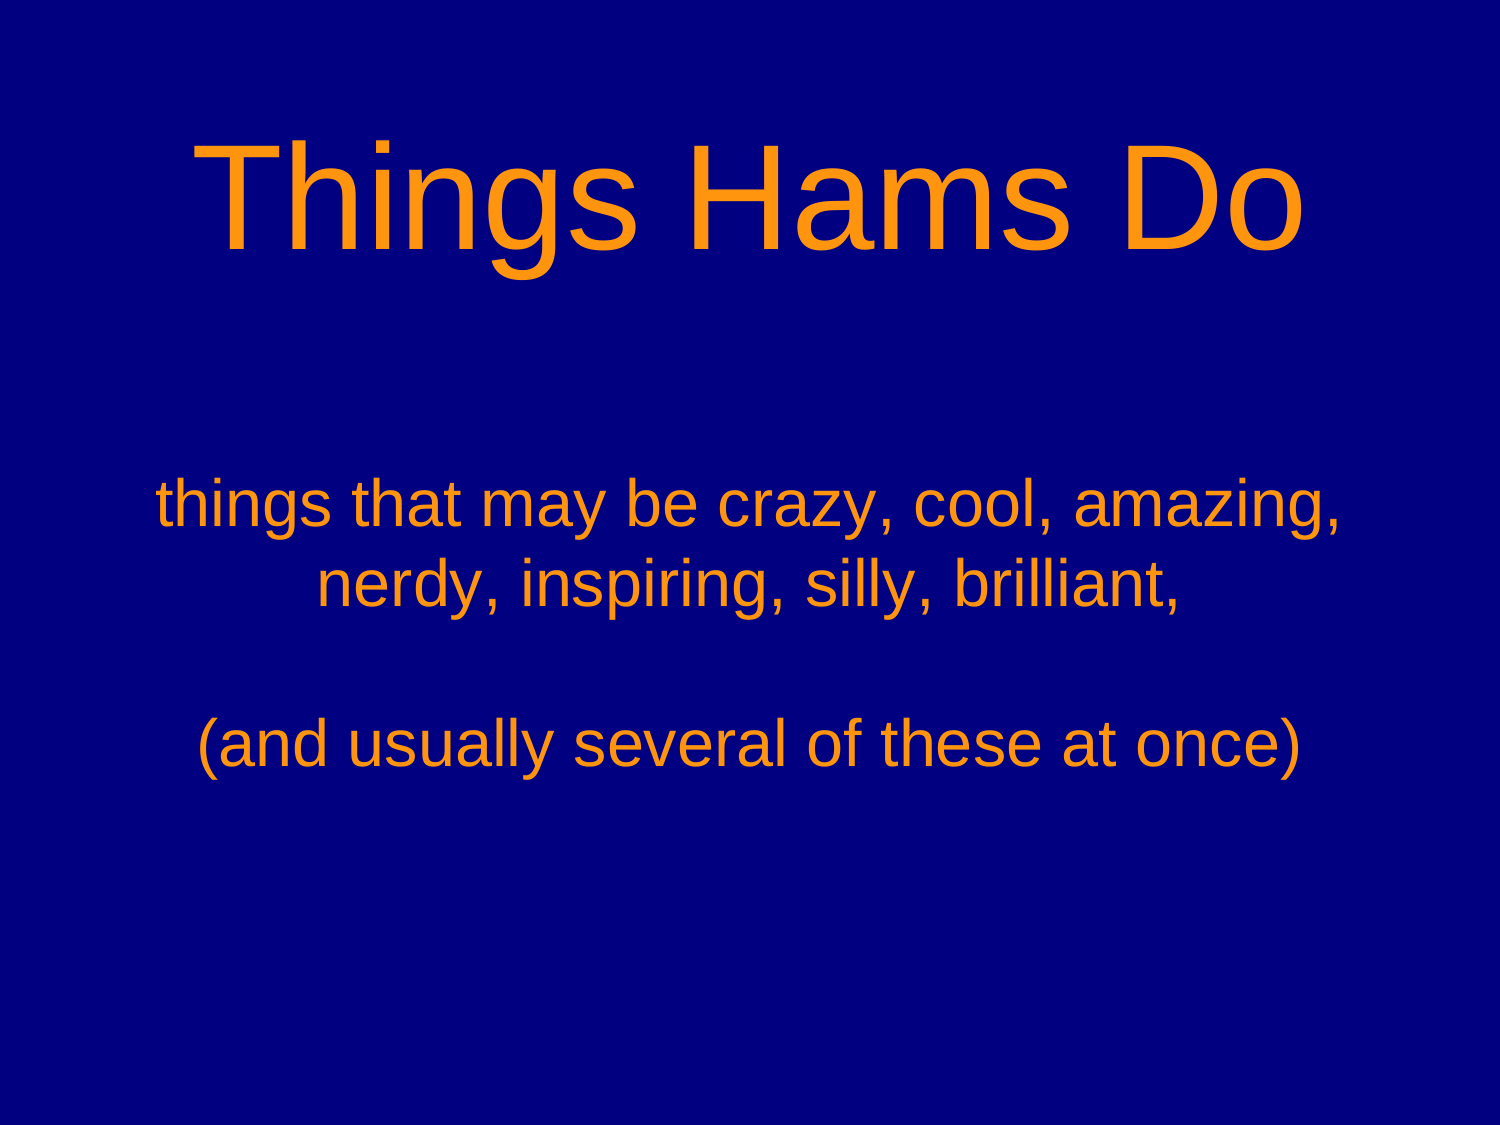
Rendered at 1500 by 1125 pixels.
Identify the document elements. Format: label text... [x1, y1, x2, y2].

text_box Things Hams Do things that may be crazy, cool, amazing, nerdy, inspiring, silly, brilliant, (and usually several of these at once) [112, 349, 1388, 591]
